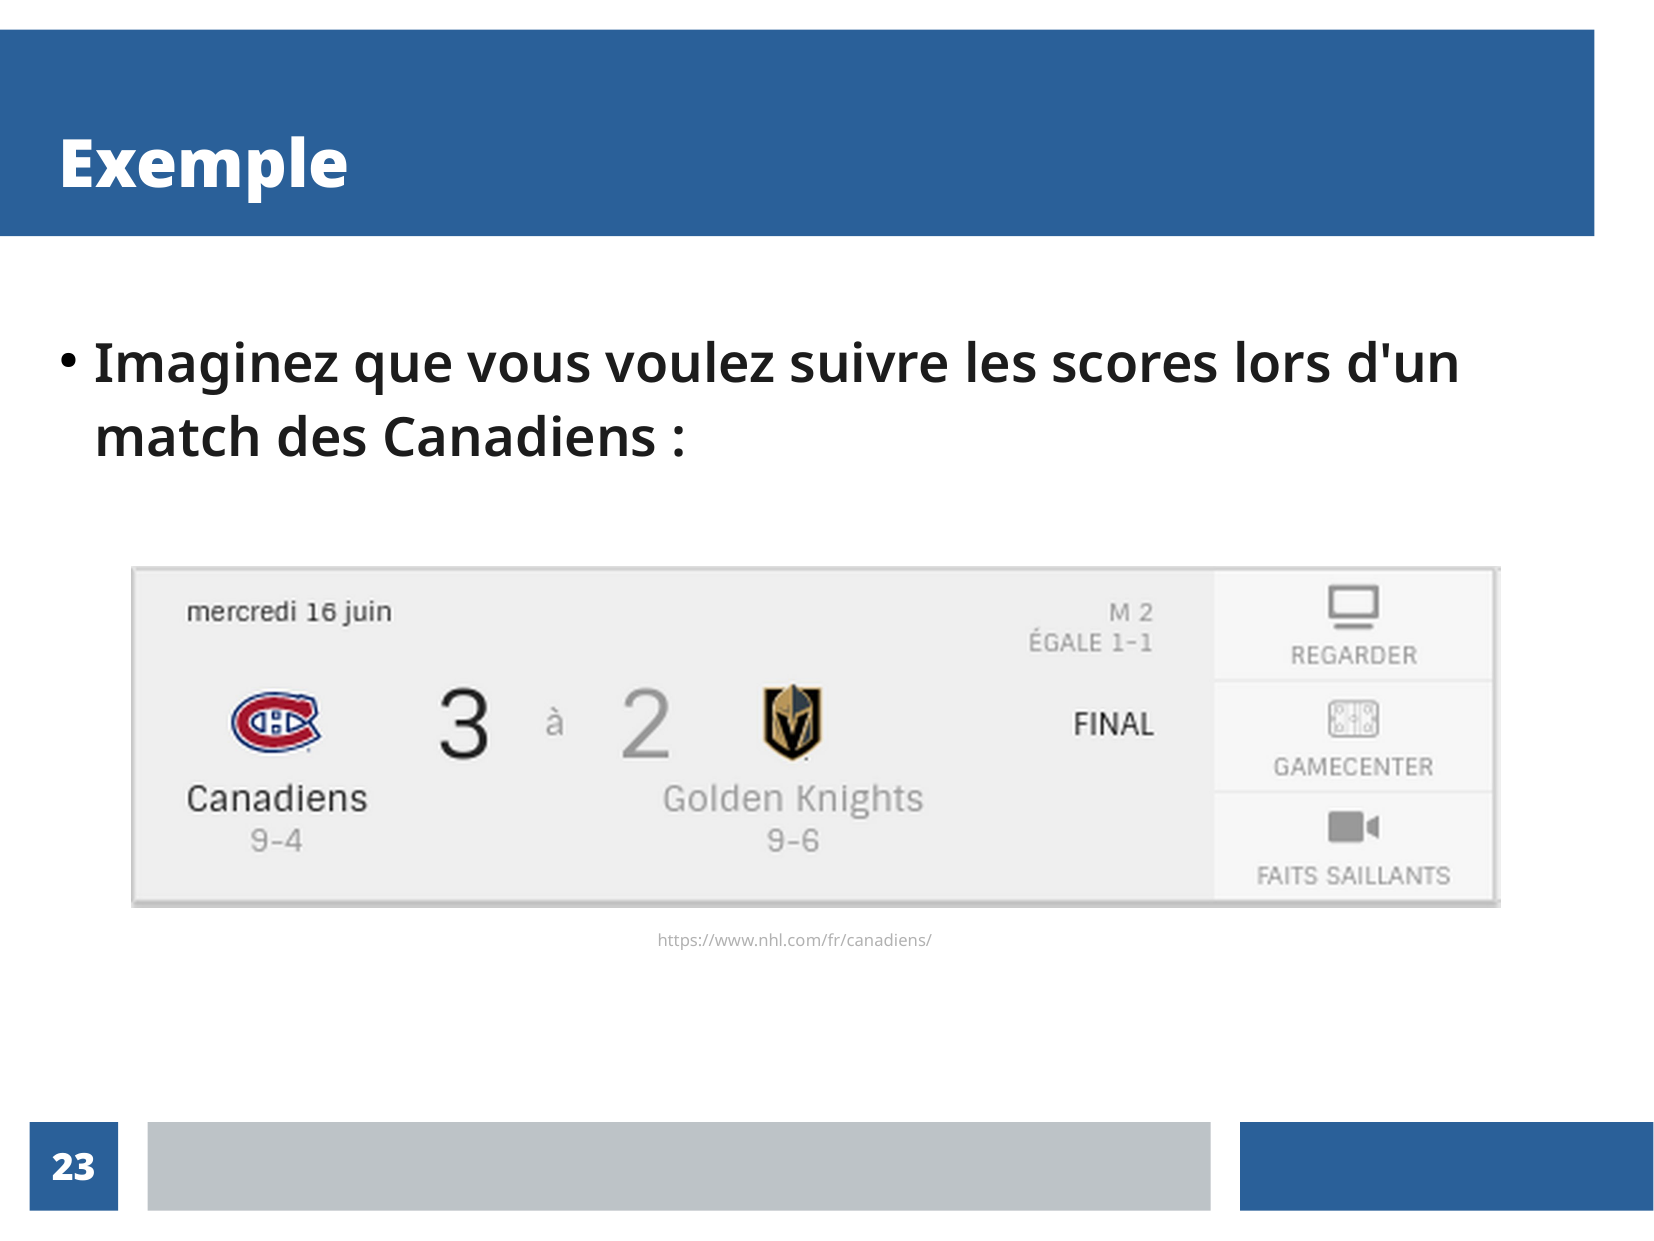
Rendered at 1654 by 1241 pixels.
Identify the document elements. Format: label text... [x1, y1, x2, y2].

picture [131, 566, 1501, 908]
title Exemple [59, 59, 1595, 207]
text_box https://www.nhl.com/fr/canadiens/ [389, 921, 1205, 956]
list Imaginez que vous voulez suivre les scores lors d'un match des Canadiens : [59, 324, 1565, 485]
